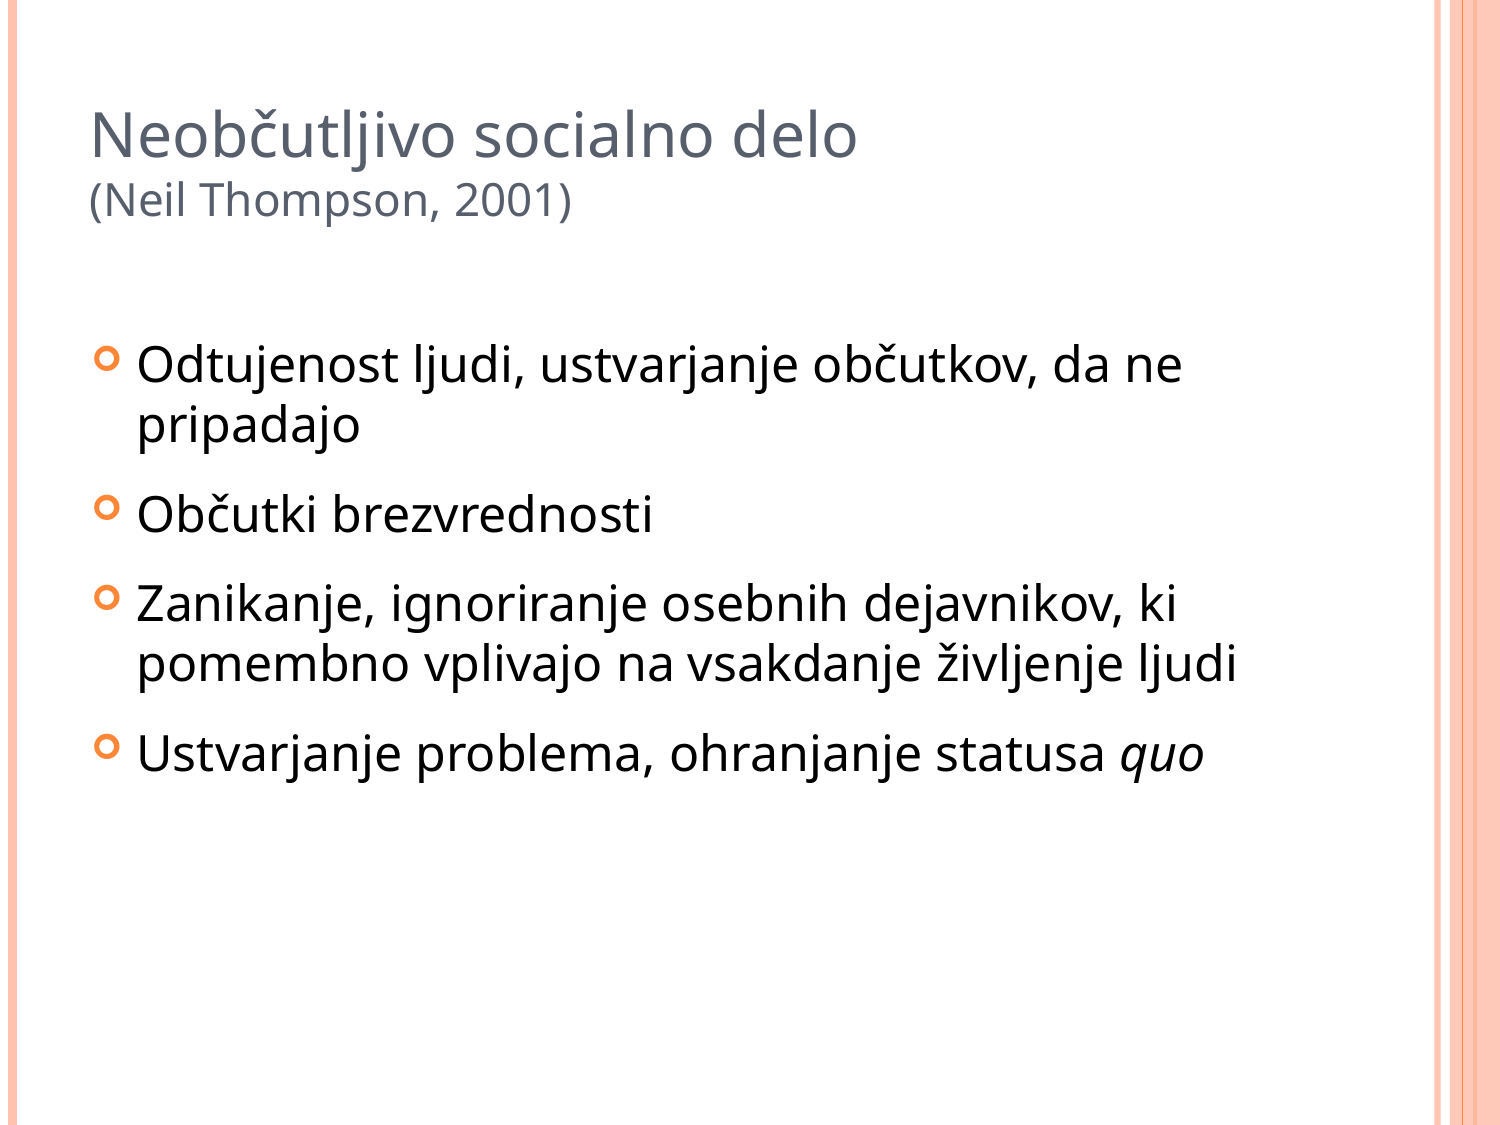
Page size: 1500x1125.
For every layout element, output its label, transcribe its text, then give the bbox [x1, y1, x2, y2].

title Neobčutljivo socialno delo (Neil Thompson, 2001) [75, 45, 1300, 233]
list Odtujenost ljudi, ustvarjanje občutkov, da ne pripadajo Občutki brezvrednosti Zanikanje, ignoriranje osebnih dejavnikov, ki pomembno vplivajo na vsakdanje življenje ljudi Ustvarjanje problema, ohranjanje statusa quo [76, 325, 1302, 1125]
